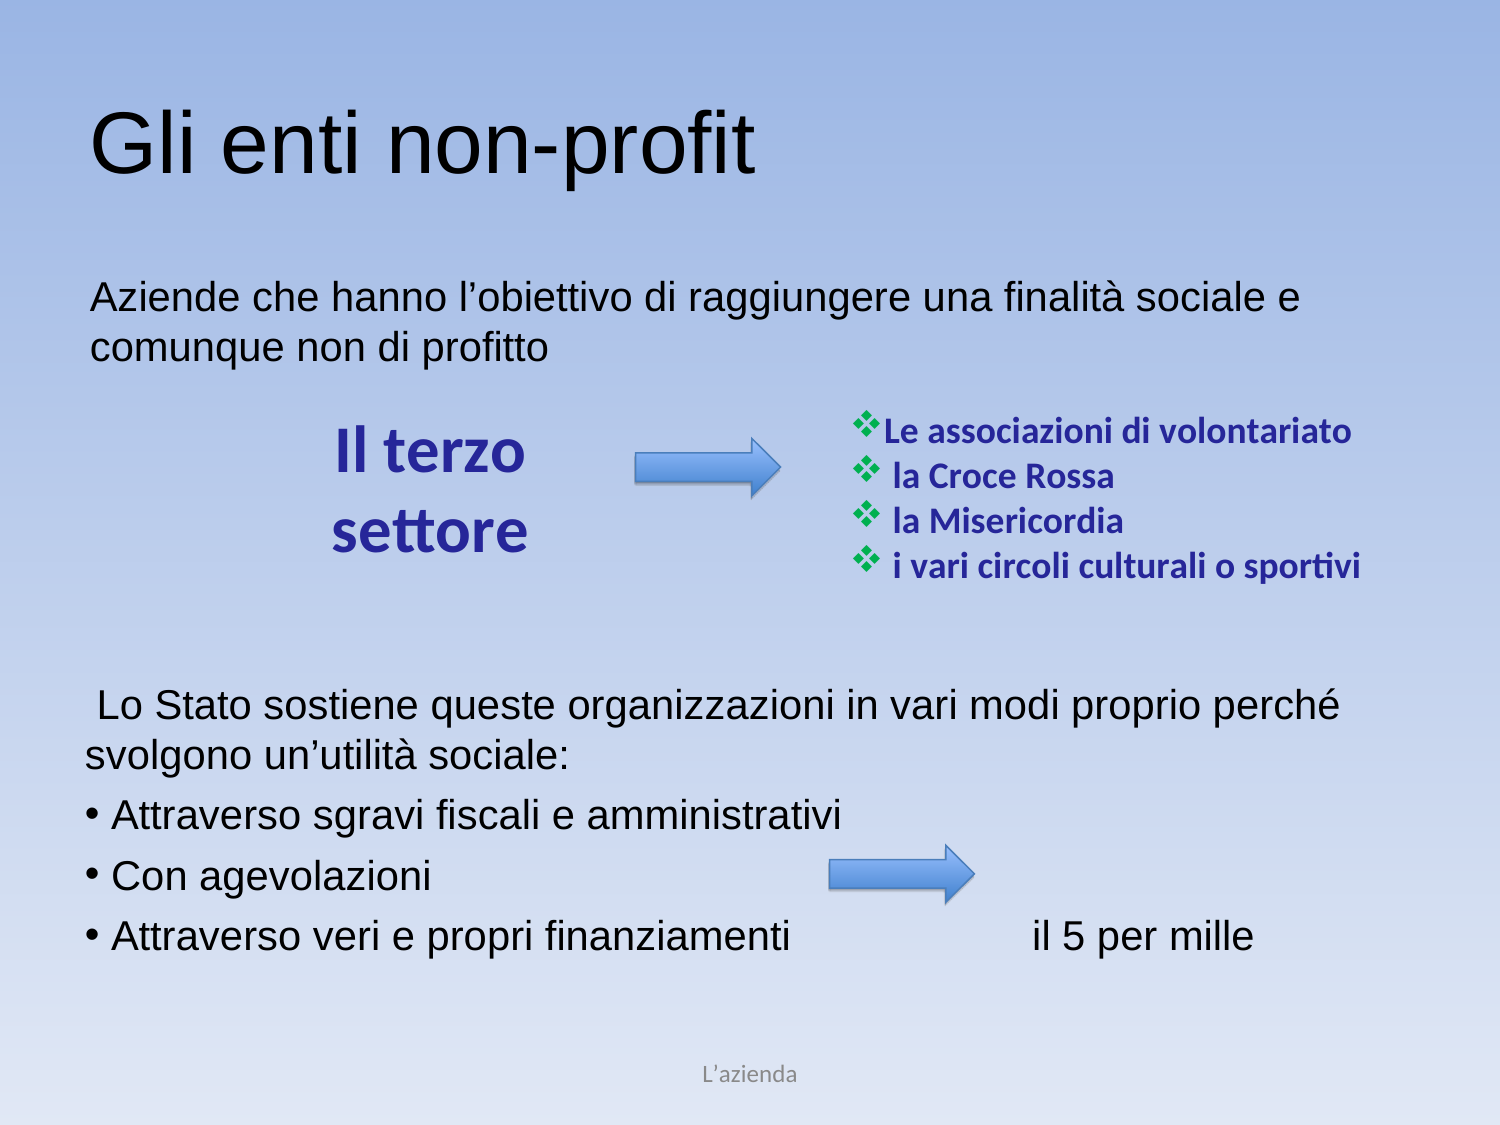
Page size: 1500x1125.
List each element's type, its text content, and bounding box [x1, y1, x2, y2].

text_box Il terzo settore [252, 398, 609, 574]
text_box [829, 845, 975, 903]
text_box [635, 438, 781, 496]
text_box Lo Stato sostiene queste organizzazioni in vari modi proprio perché svolgono un’utilità sociale: Attraverso sgravi fiscali e amministrativi Con agevolazioni Attraverso veri e propri finanziamenti il 5 per mille [70, 609, 1421, 950]
text_box Aziende che hanno l’obiettivo di raggiungere una finalità sociale e comunque non di profitto [75, 262, 1426, 442]
text_box Le associazioni di volontariato la Croce Rossa la Misericordia i vari circoli culturali o sportivi [835, 398, 1454, 594]
text_box L’azienda [512, 1042, 988, 1103]
text_box Gli enti non-profit [75, 45, 1426, 233]
